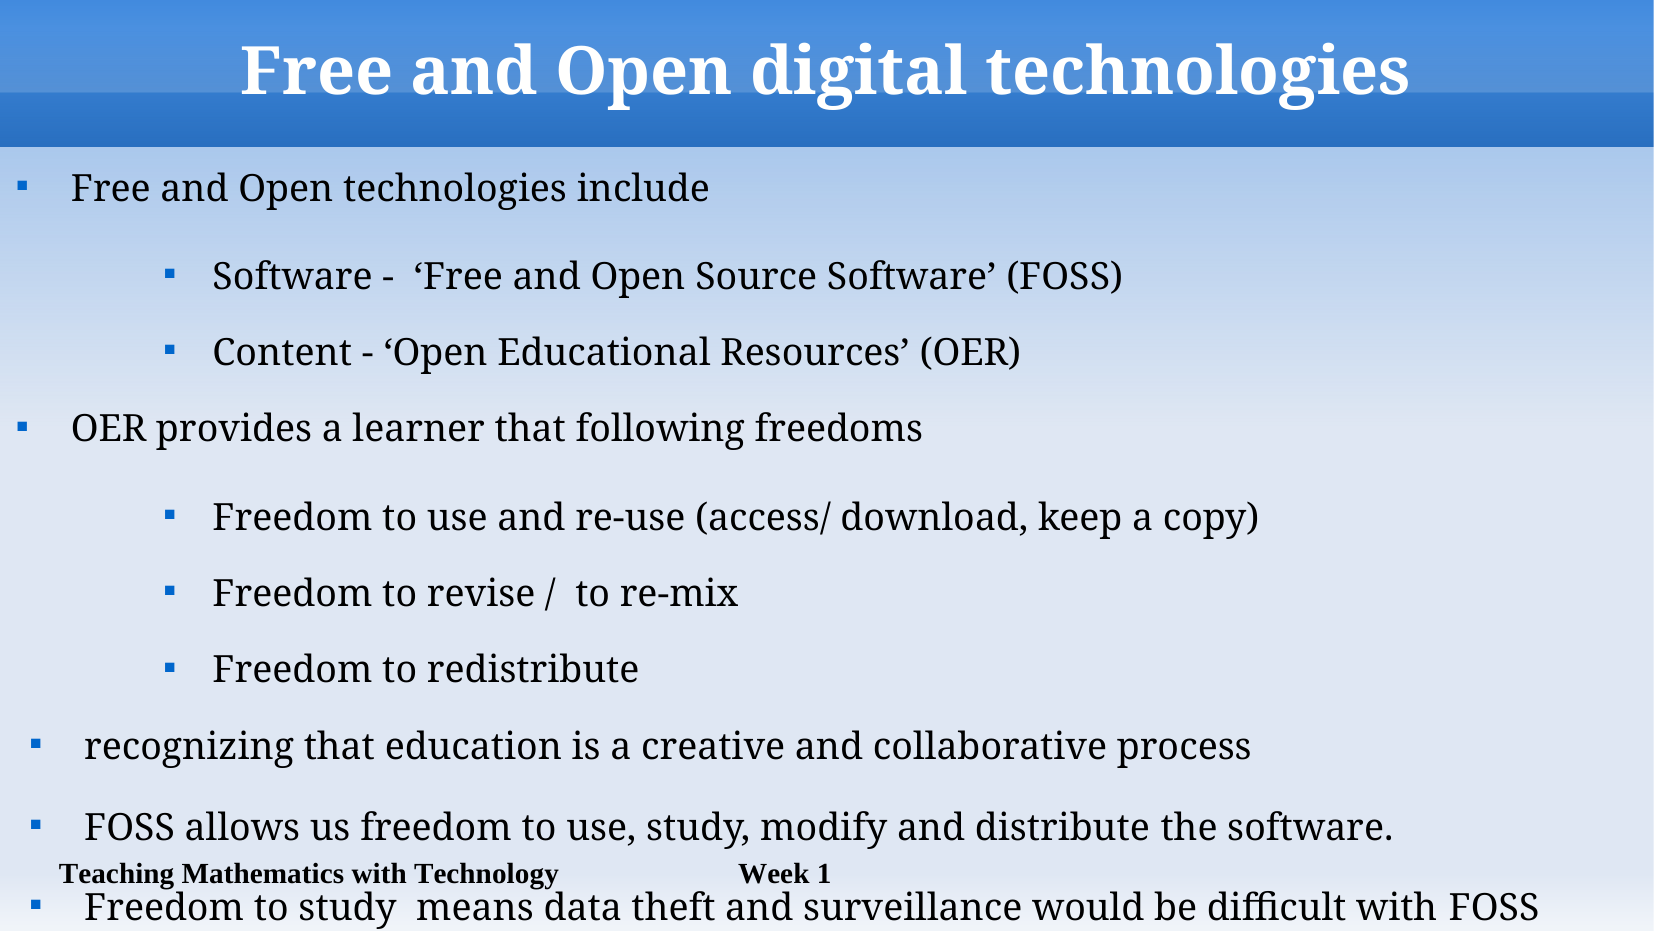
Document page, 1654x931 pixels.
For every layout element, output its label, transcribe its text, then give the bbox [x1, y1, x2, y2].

picture [0, 0, 1654, 931]
title Free and Open digital technologies [82, 11, 1571, 126]
list Free and Open technologies include Software - ‘Free and Open Source Software’ (FOSS) Content - ‘Open Educational Resources’ (OER) OER provides a learner that following freedoms Freedom to use and re-use (access/ download, keep a copy) Freedom to revise / to re-mix Freedom to redistribute recognizing that education is a creative and collaborative process FOSS allows us freedom to use, study, modify and distribute the software. Freedom to study means data theft and surveillance would be difficult with FOSS [0, 153, 1648, 852]
